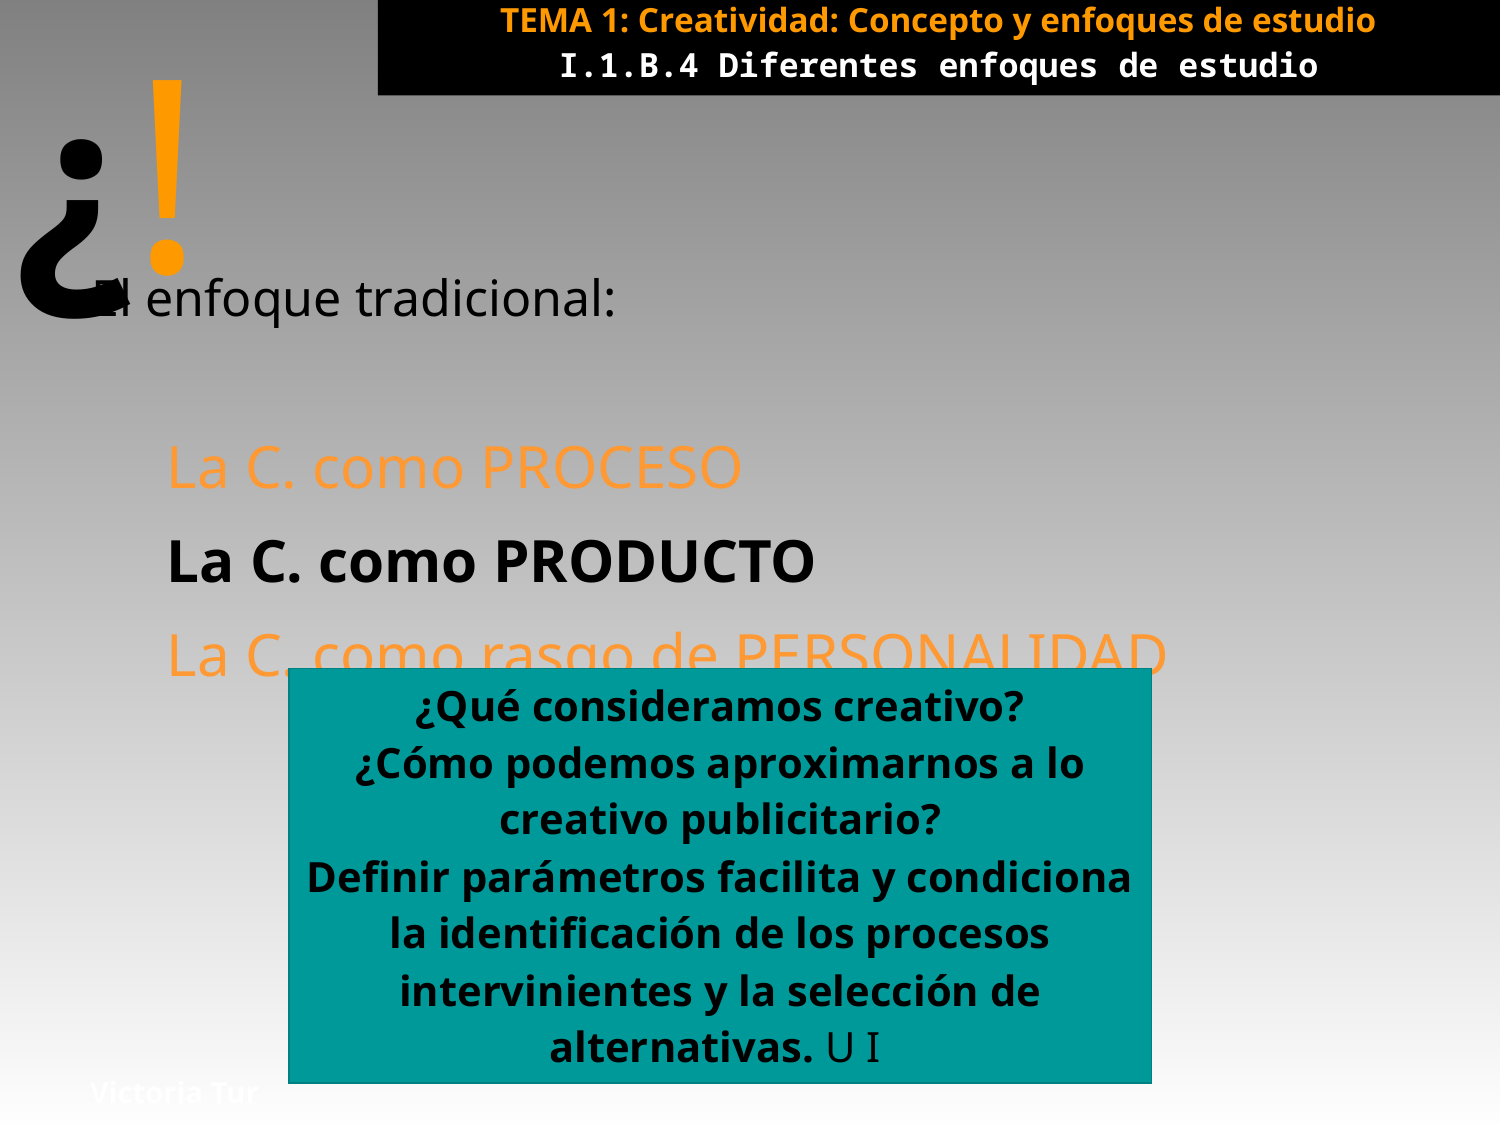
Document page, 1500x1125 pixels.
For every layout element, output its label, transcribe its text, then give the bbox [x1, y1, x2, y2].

list El enfoque tradicional: La C. como PROCESO La C. como PRODUCTO La C. como rasgo de PERSONALIDAD [76, 255, 1427, 998]
text_box TEMA 1: Creatividad: Concepto y enfoques de estudio I.1.B.4 Diferentes enfoques de estudio [377, 0, 1500, 96]
text_box ¿Qué consideramos creativo? ¿Cómo podemos aproximarnos a lo creativo publicitario? Definir parámetros facilita y condiciona la identificación de los procesos intervinientes y la selección de alternativas. U I [289, 668, 1152, 1083]
